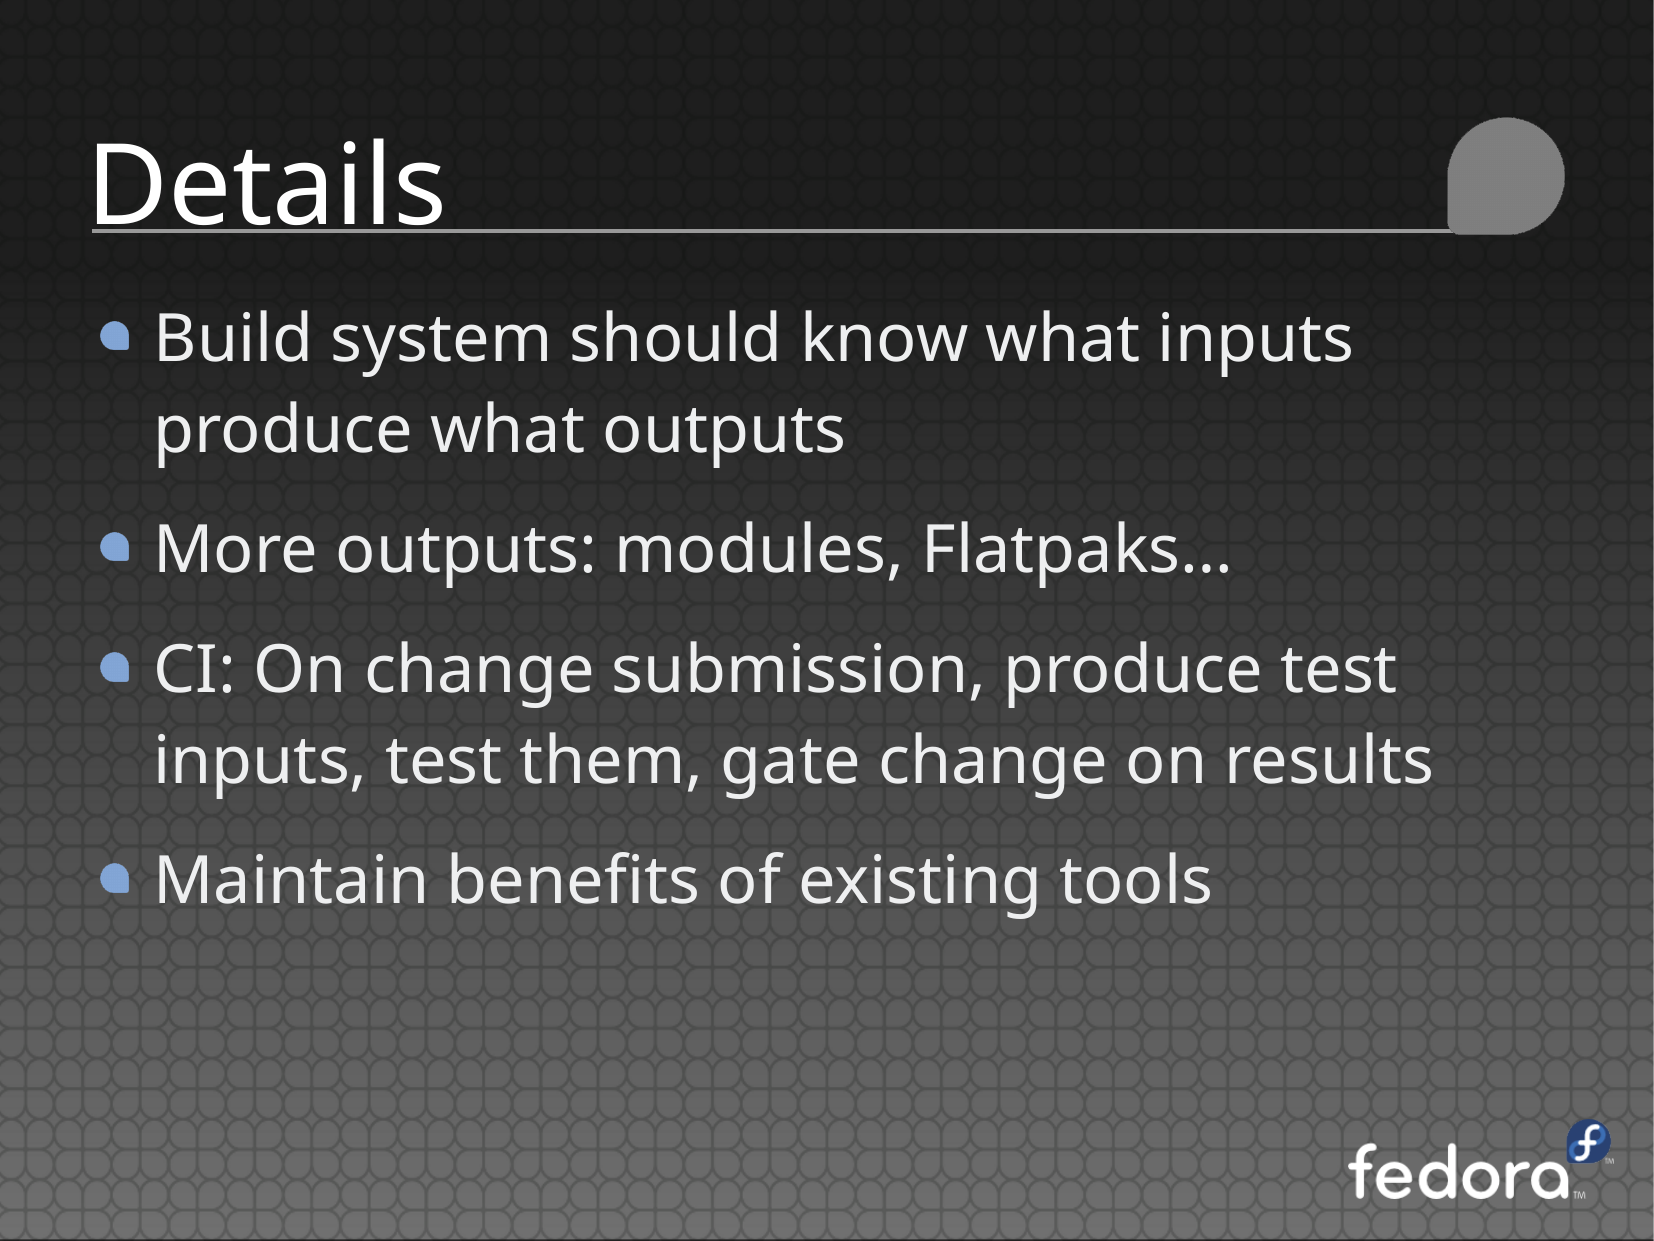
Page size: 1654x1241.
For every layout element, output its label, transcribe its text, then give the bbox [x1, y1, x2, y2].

title Details [86, 112, 1576, 249]
list Build system should know what inputs produce what outputs More outputs: modules, Flatpaks… CI: On change submission, produce test inputs, test them, gate change on results Maintain benefits of existing tools [82, 290, 1571, 1010]
picture [0, 0, 1654, 1241]
